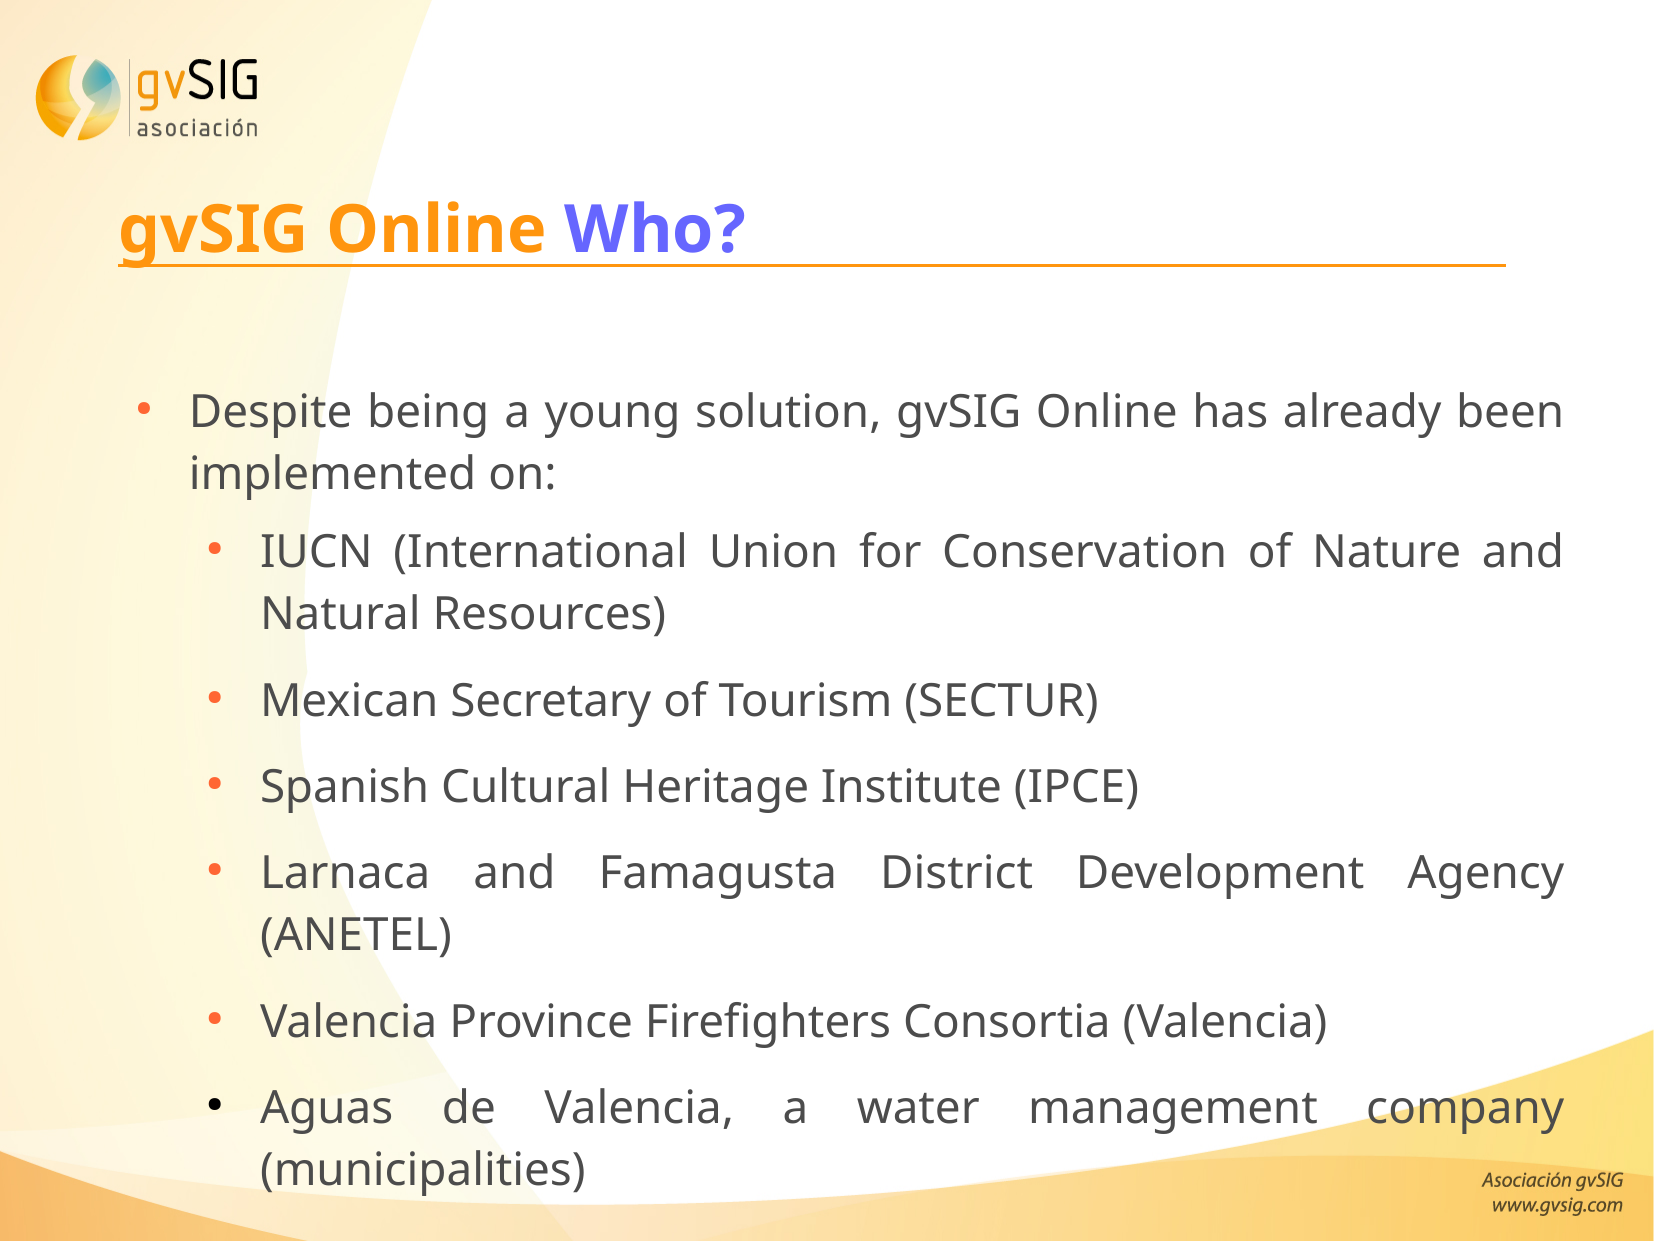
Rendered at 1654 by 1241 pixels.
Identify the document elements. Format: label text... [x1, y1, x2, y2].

list Despite being a young solution, gvSIG Online has already been implemented on: IUCN (International Union for Conservation of Nature and Natural Resources) Mexican Secretary of Tourism (SECTUR) Spanish Cultural Heritage Institute (IPCE) Larnaca and Famagusta District Development Agency (ANETEL) Valencia Province Firefighters Consortia (Valencia) Aguas de Valencia, a water management company (municipalities) [118, 301, 1565, 1165]
picture [0, 0, 1654, 1241]
title gvSIG Online Who? [118, 177, 1607, 276]
